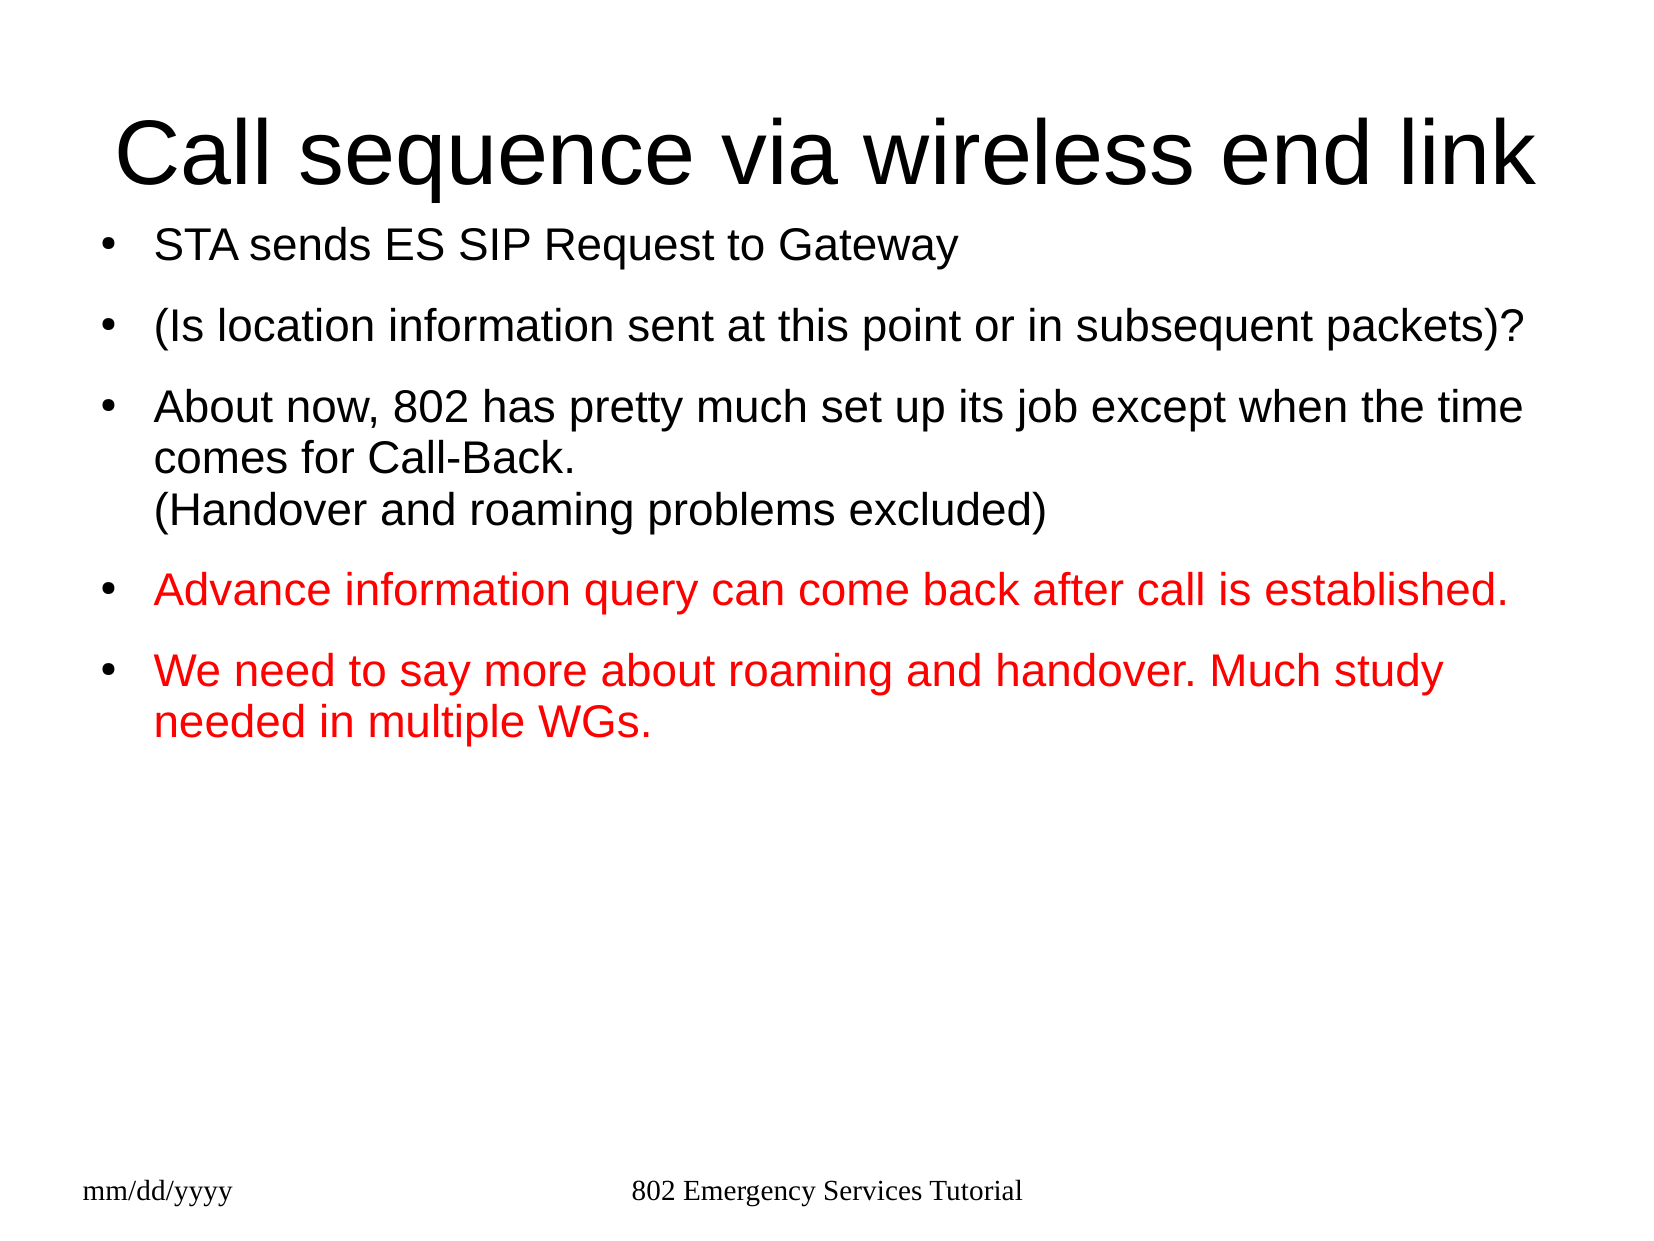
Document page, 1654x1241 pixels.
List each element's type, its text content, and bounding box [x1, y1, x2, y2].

title Call sequence via wireless end link [82, 49, 1571, 219]
list STA sends ES SIP Request to Gateway (Is location information sent at this point or in subsequent packets)? About now, 802 has pretty much set up its job except when the time comes for Call-Back. (Handover and roaming problems excluded) Advance information query can come back after call is established. We need to say more about roaming and handover. Much study needed in multiple WGs. [82, 219, 1571, 1201]
